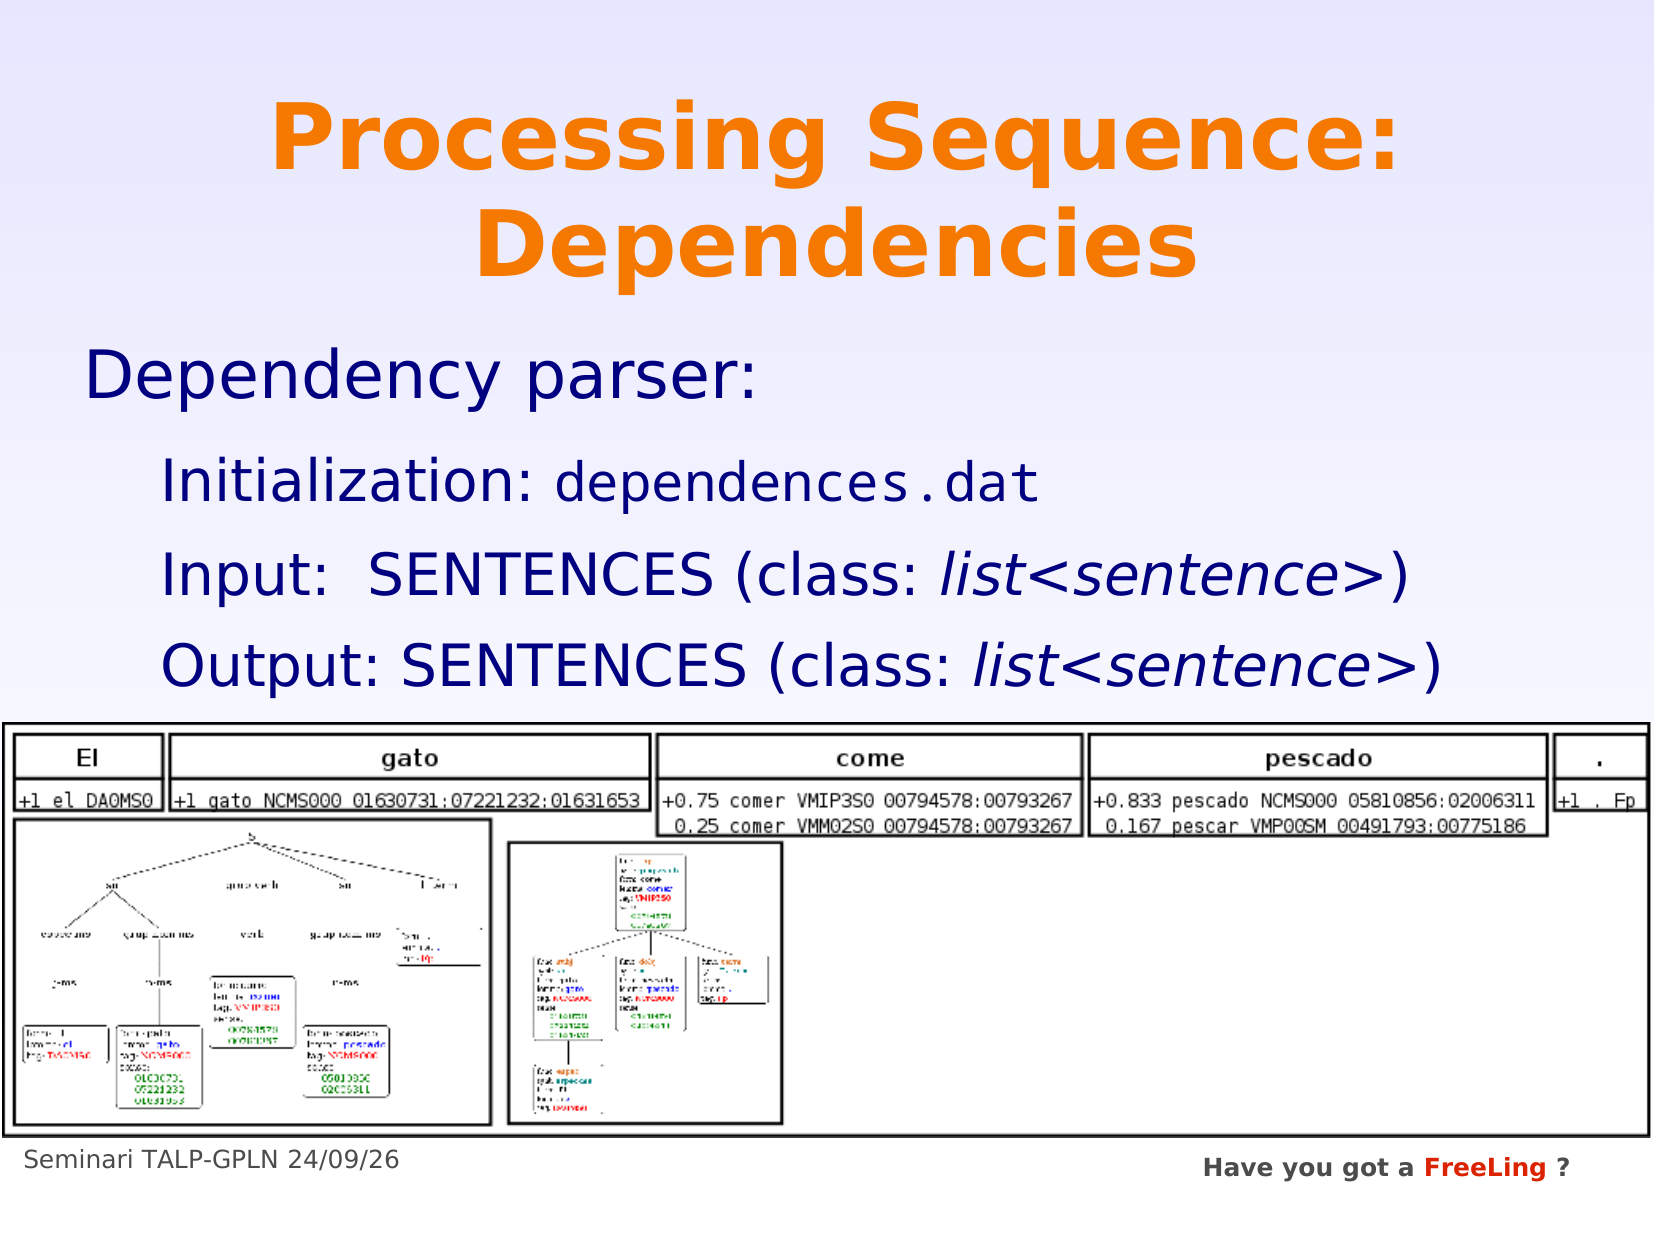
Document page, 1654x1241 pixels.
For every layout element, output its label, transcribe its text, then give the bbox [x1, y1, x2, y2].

picture [2, 722, 1654, 1138]
title Processing Sequence: Dependencies [92, 84, 1581, 299]
list Dependency parser: Initialization: dependences.dat Input: SENTENCES (class: list<sentence>) Output: SENTENCES (class: list<sentence>) [65, 336, 1609, 722]
